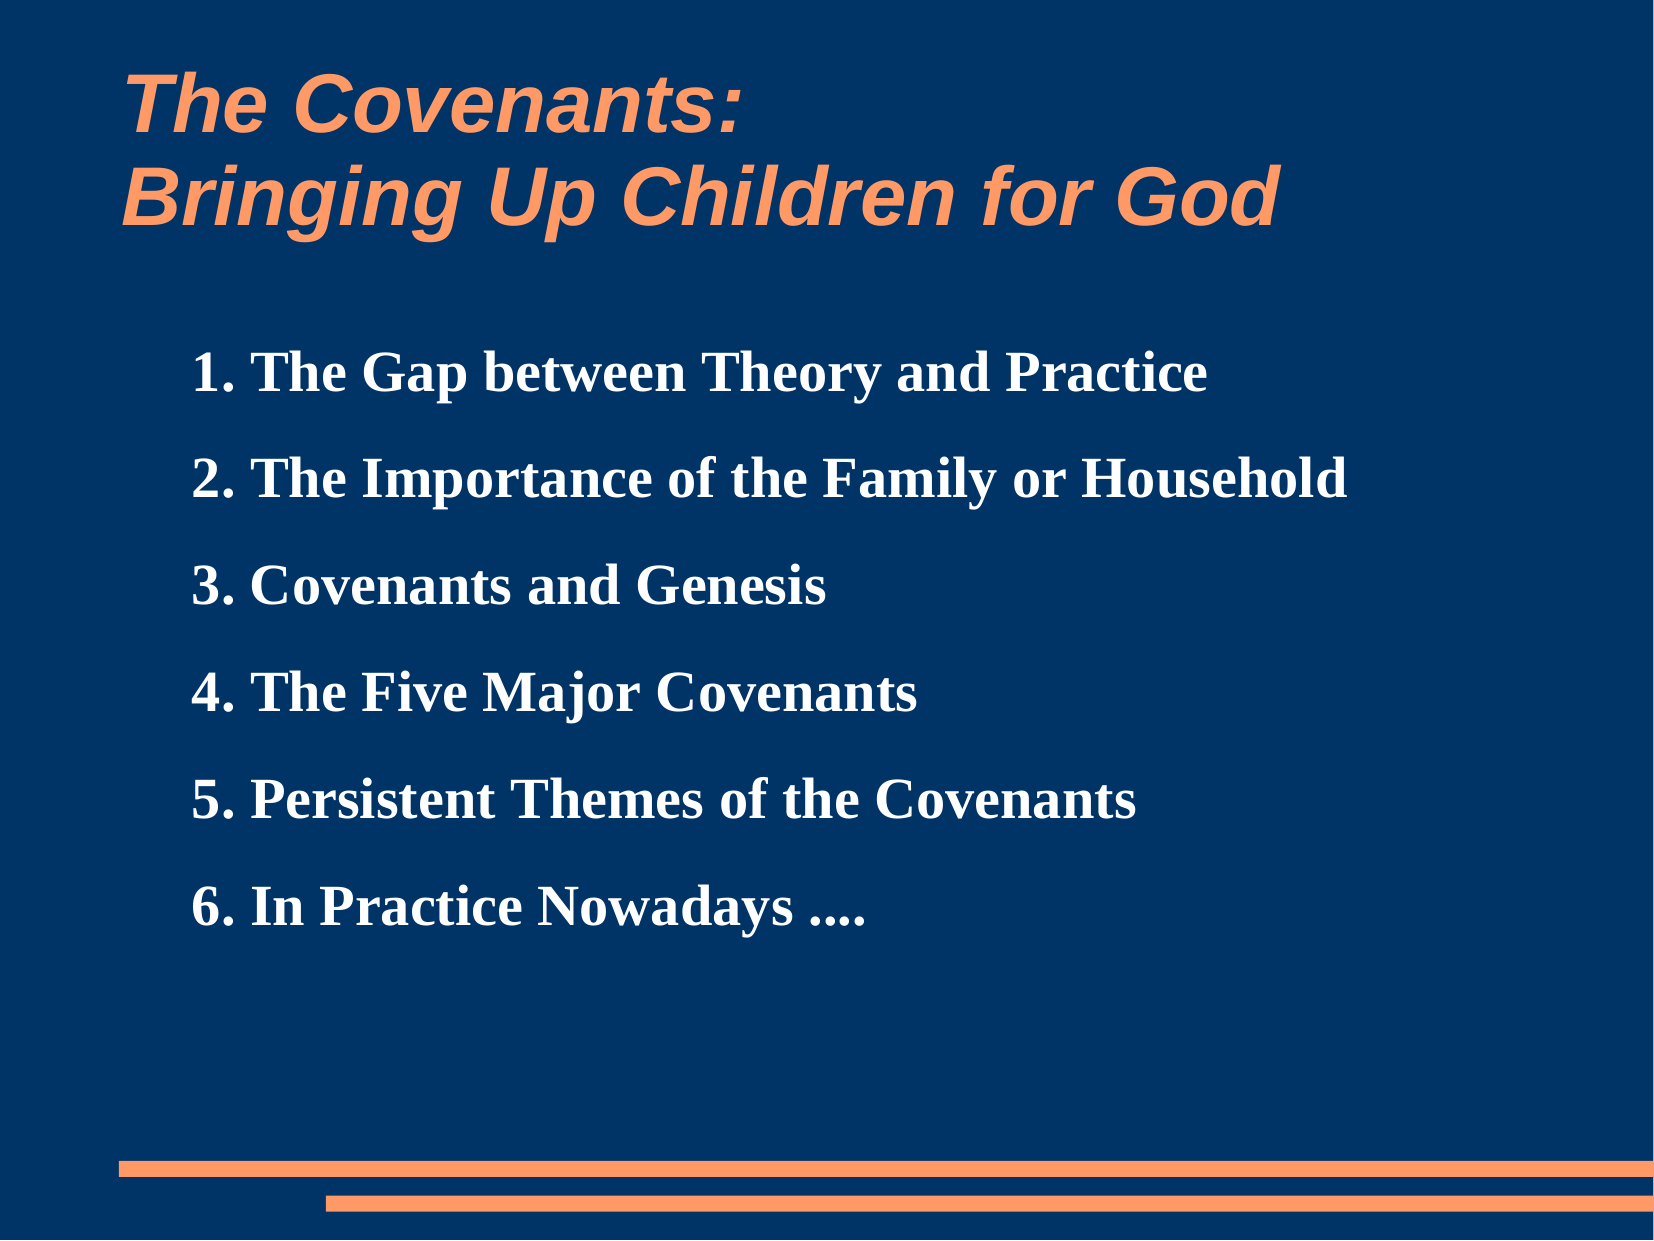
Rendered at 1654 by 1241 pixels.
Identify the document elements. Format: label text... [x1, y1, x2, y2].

text_box 1. The Gap between Theory and Practice 2. The Importance of the Family or Household 3. Covenants and Genesis 4. The Five Major Covenants 5. Persistent Themes of the Covenants 6. In Practice Nowadays .... [177, 299, 1447, 1109]
title The Covenants: Bringing Up Children for God [121, 46, 1534, 254]
